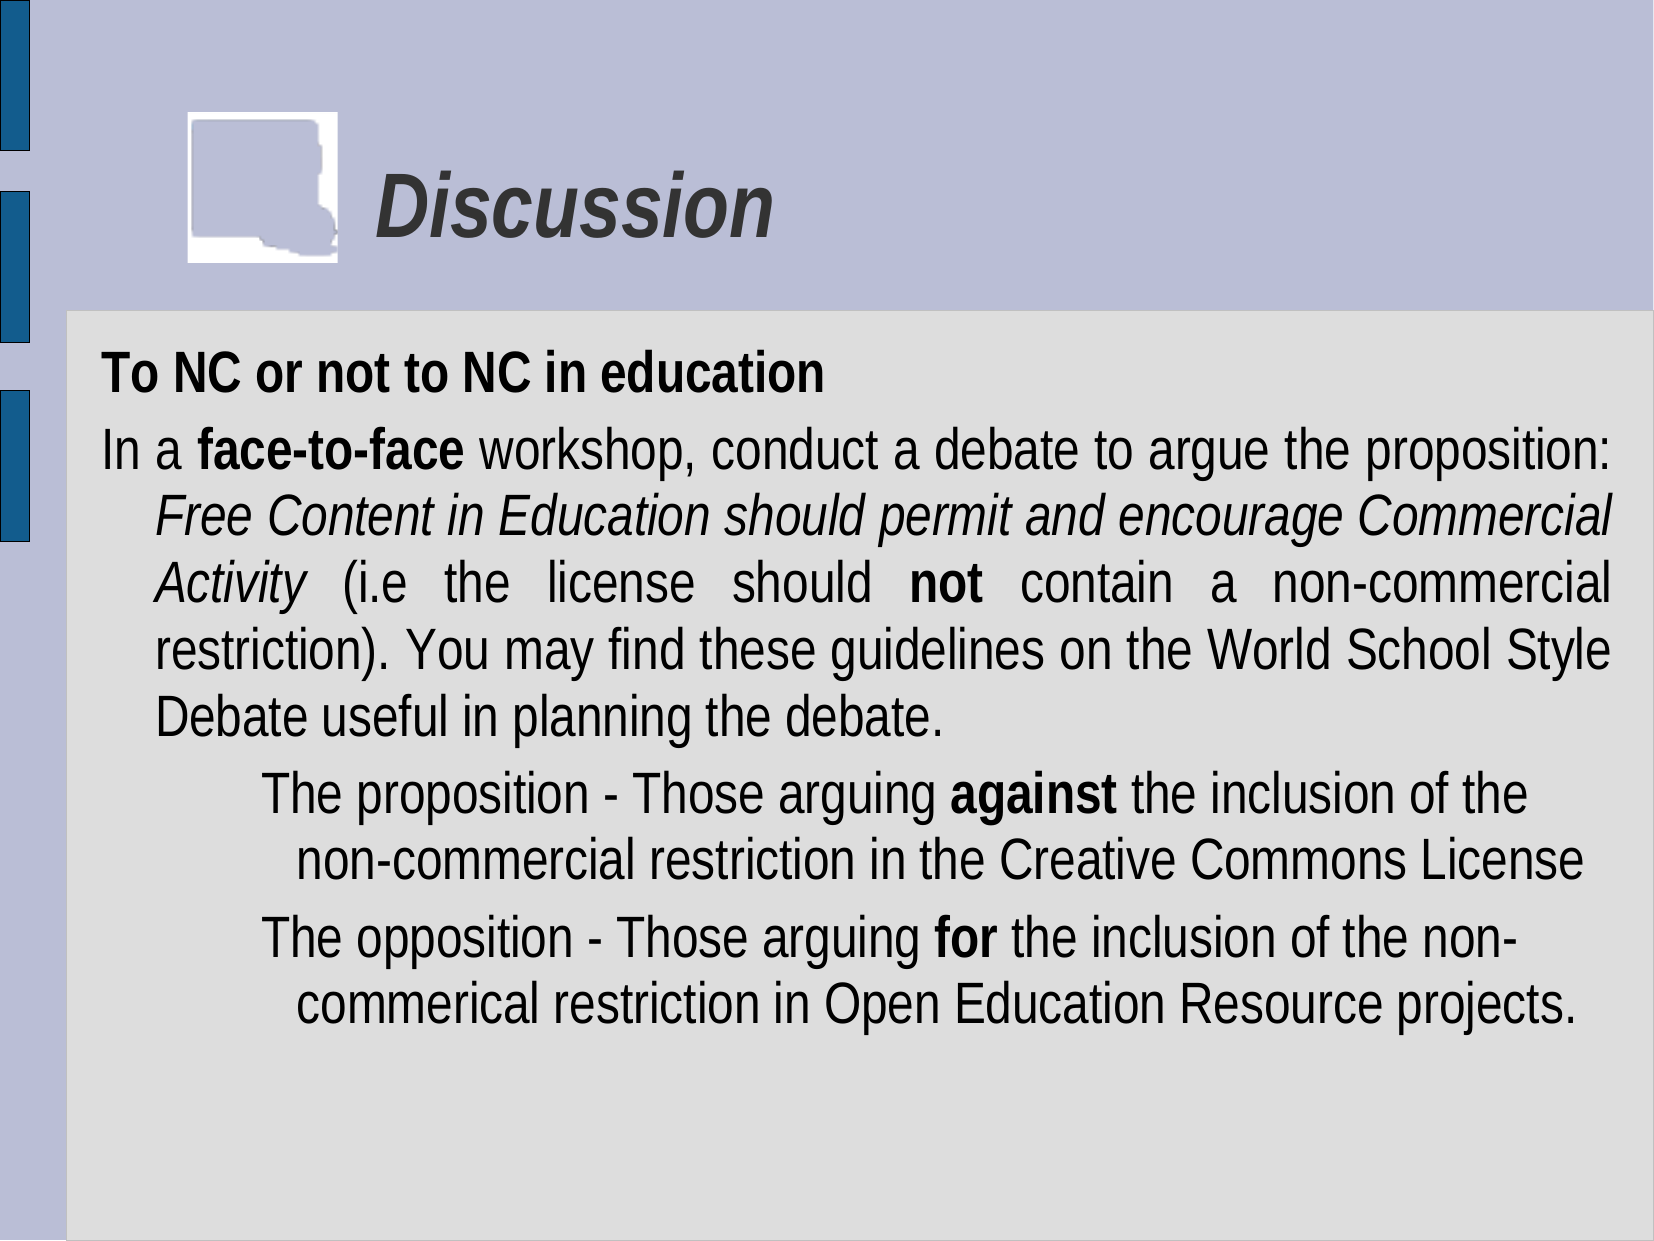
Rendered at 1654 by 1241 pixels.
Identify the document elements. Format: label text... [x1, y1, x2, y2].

picture [187, 112, 338, 263]
list To NC or not to NC in education In a face-to-face workshop, conduct a debate to argue the proposition: Free Content in Education should permit and encourage Commercial Activity (i.e the license should not contain a non-commercial restriction). You may find these guidelines on the World School Style Debate useful in planning the debate. The proposition - Those arguing against the inclusion of the non-commercial restriction in the Creative Commons License The opposition - Those arguing for the inclusion of the non-commerical restriction in Open Education Resource projects. [84, 337, 1613, 1105]
title Discussion [375, 107, 1497, 301]
